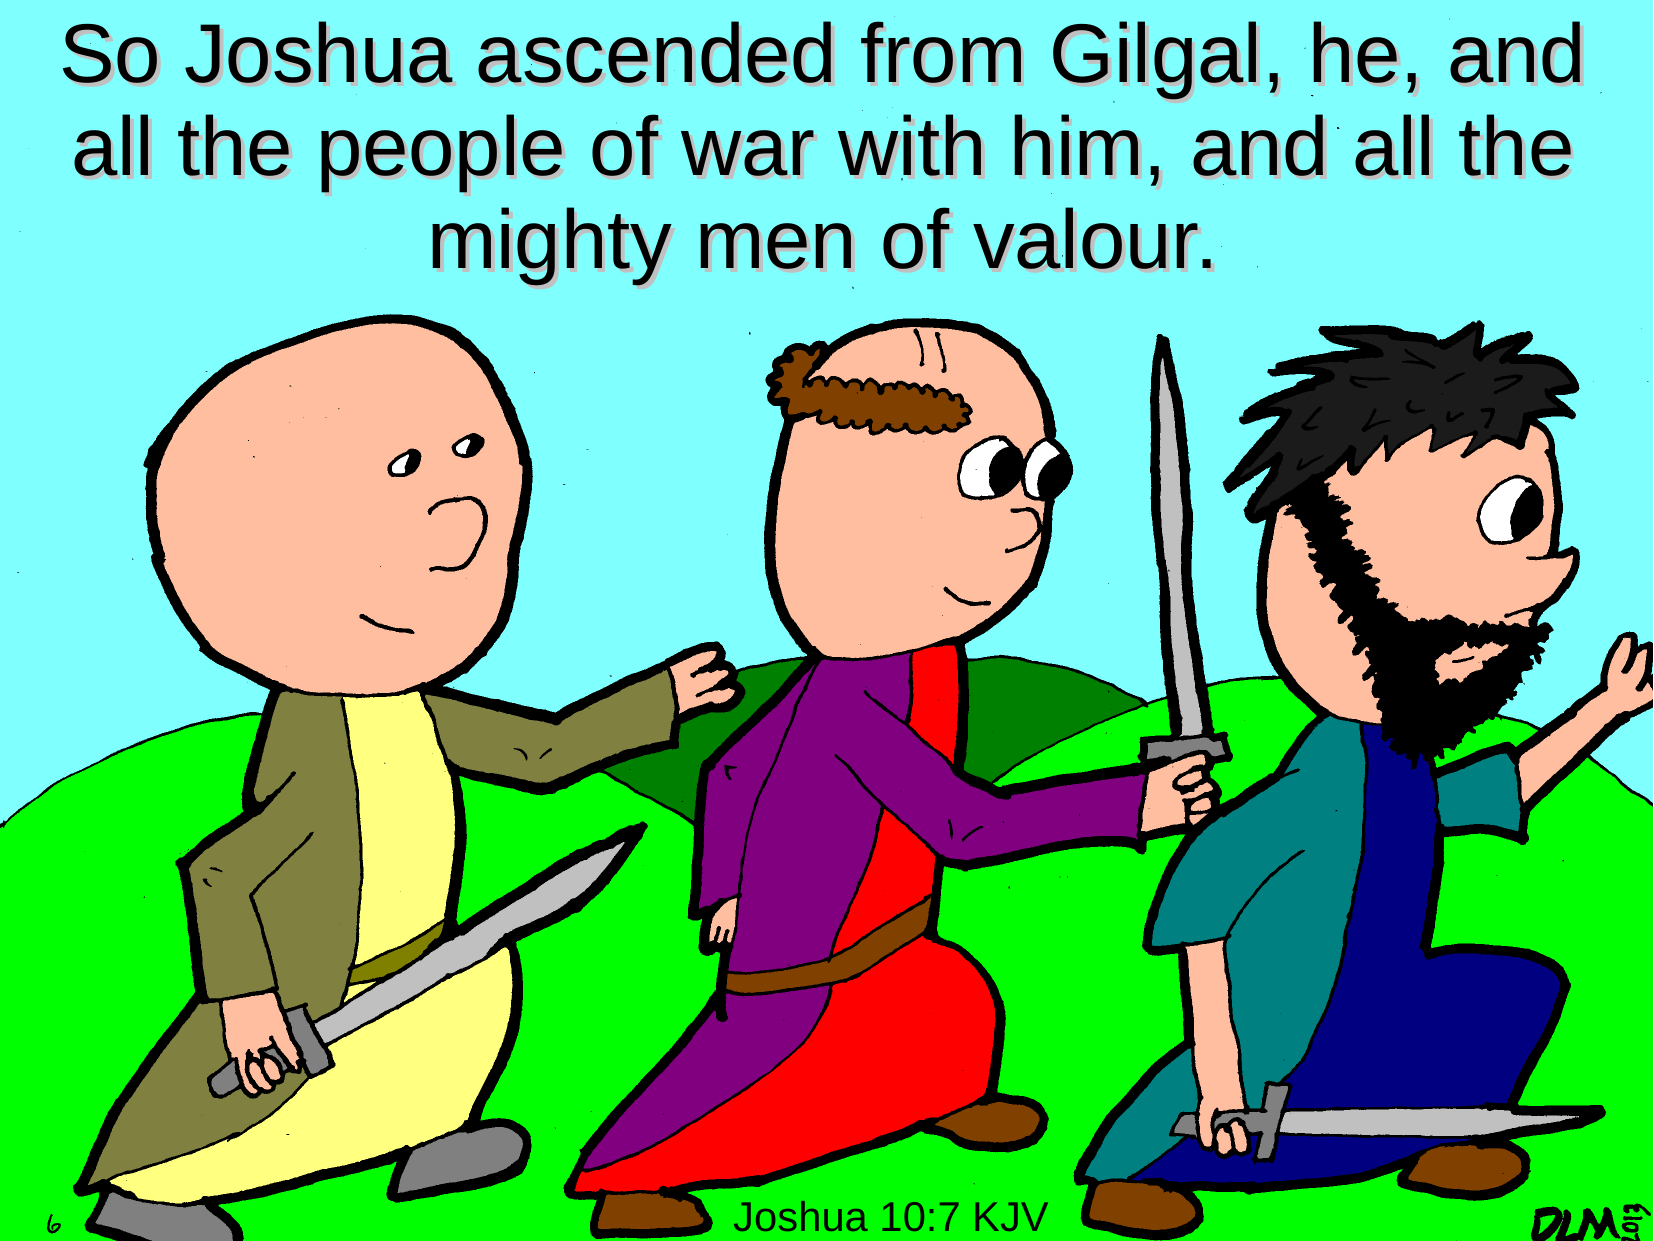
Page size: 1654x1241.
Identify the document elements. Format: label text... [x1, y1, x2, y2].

text_box So Joshua ascended from Gilgal, he, and all the people of war with him, and all the mighty men of valour. [0, 0, 1647, 294]
picture [0, 0, 1653, 1241]
text_box Joshua 10:7 KJV [701, 1186, 1081, 1241]
